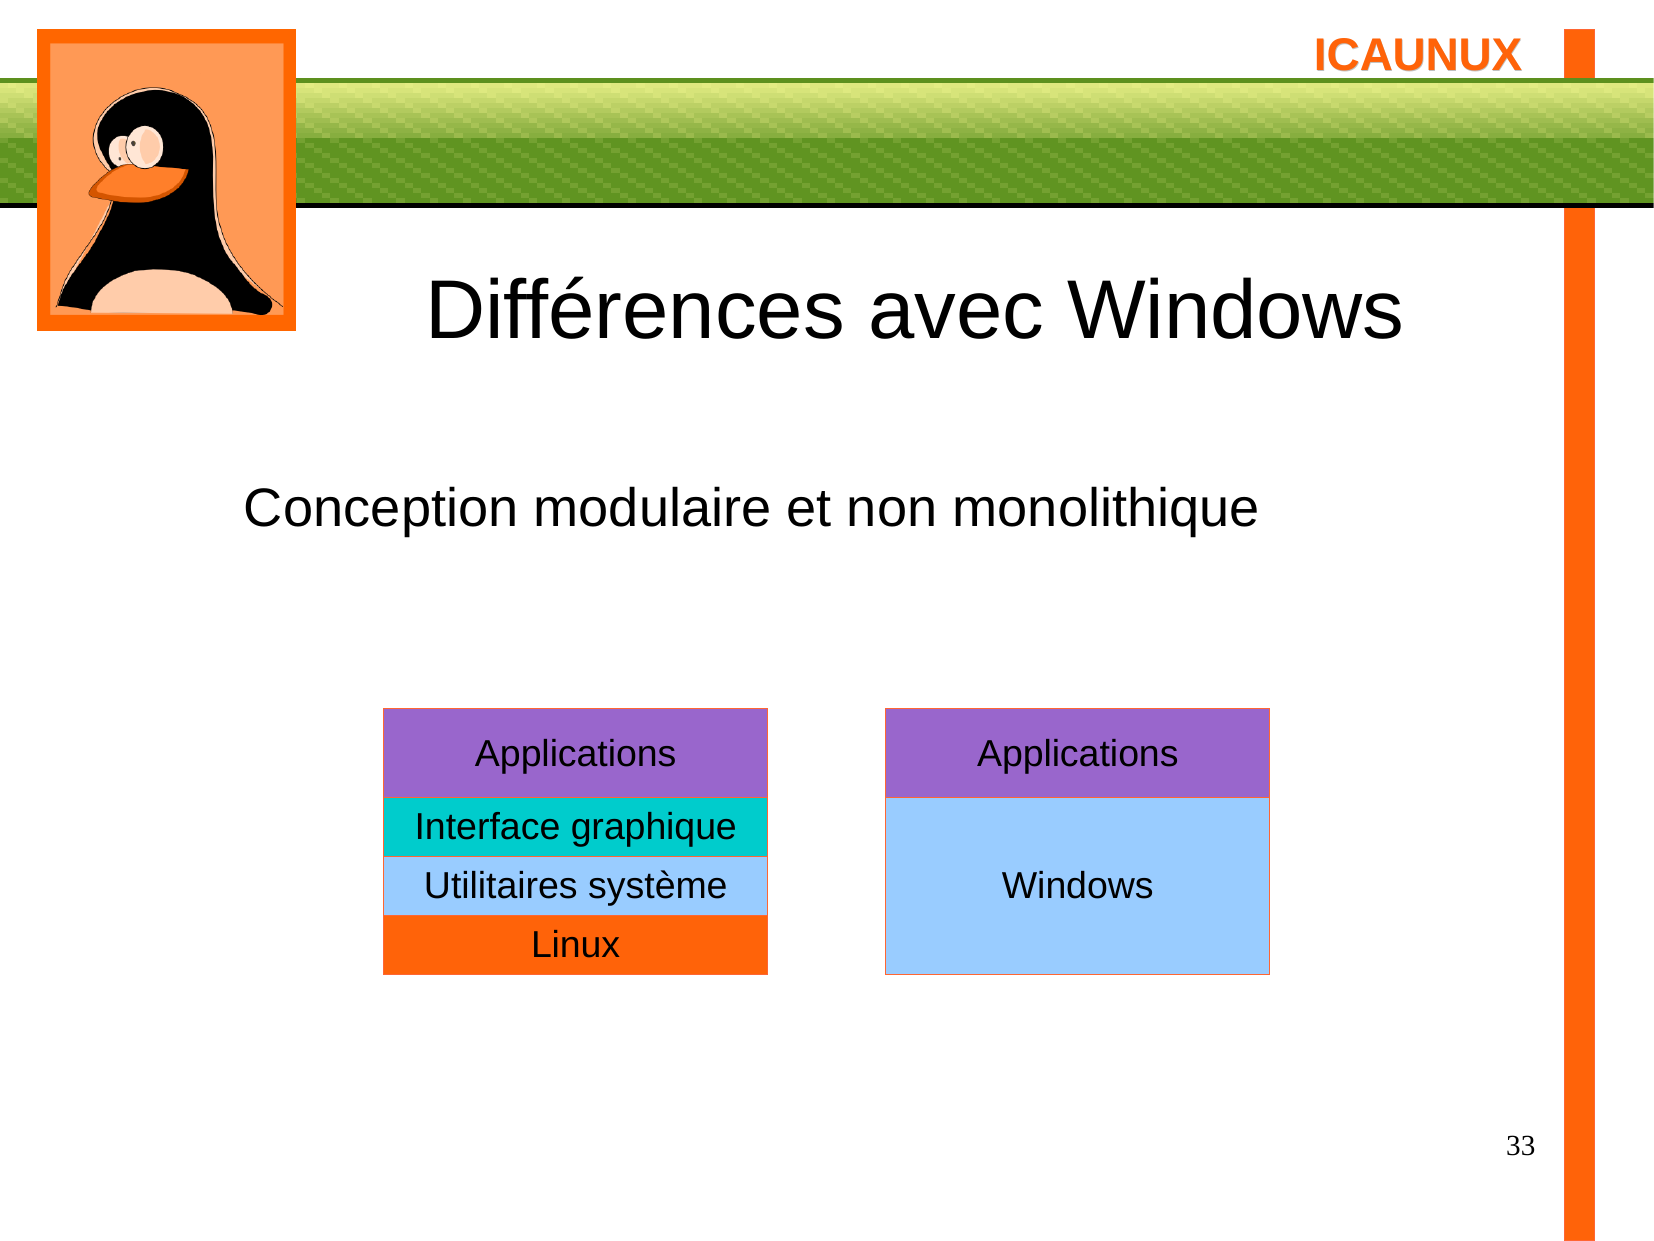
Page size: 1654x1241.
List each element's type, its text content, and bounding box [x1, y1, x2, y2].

text_box Linux [383, 916, 768, 975]
text_box Applications [383, 708, 768, 798]
title Différences avec Windows [324, 235, 1506, 384]
picture [0, 29, 1654, 331]
text_box Utilitaires système [383, 857, 768, 916]
text_box Applications [885, 708, 1270, 798]
text_box Windows [885, 798, 1270, 975]
text_box Interface graphique [383, 798, 768, 857]
list Conception modulaire et non monolithique [243, 477, 1388, 739]
